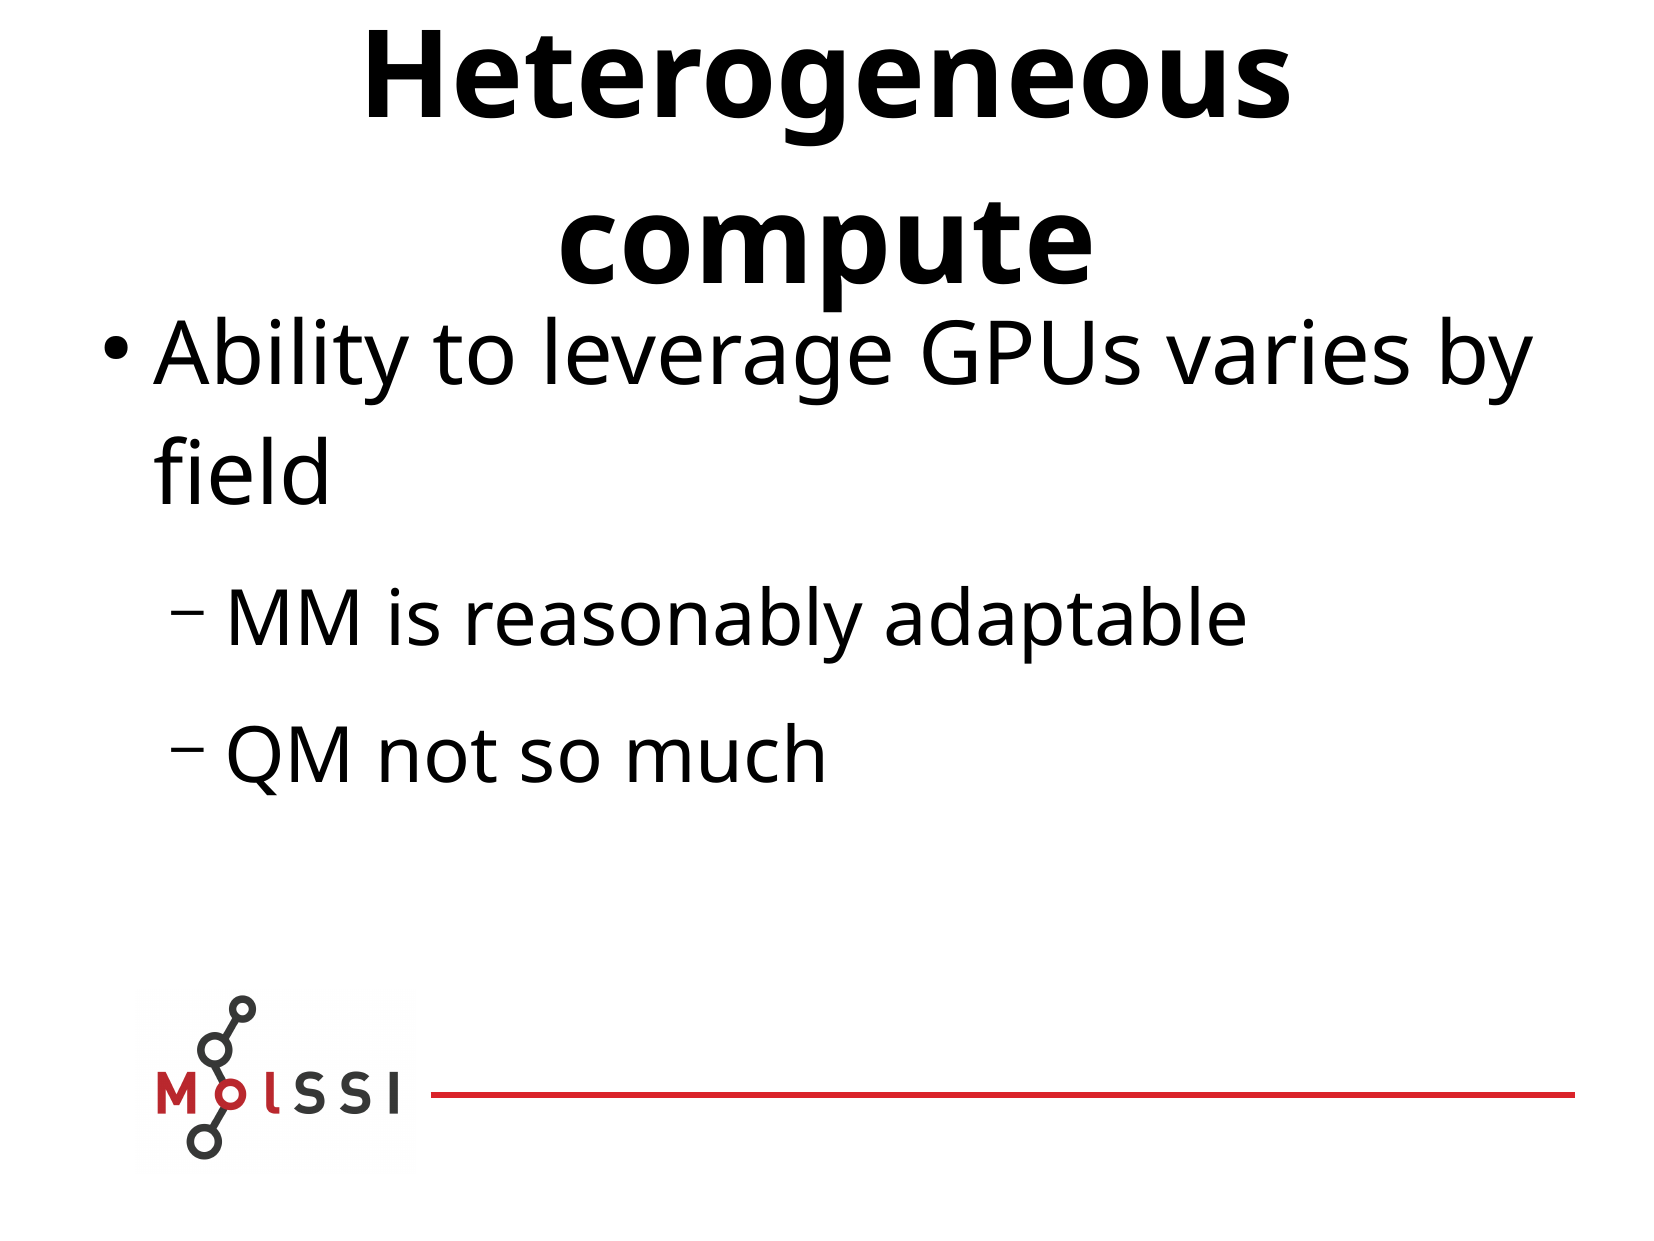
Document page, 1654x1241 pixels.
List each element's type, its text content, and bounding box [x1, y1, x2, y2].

title Heterogeneous compute [82, 49, 1571, 257]
list Ability to leverage GPUs varies by field MM is reasonably adaptable QM not so much [82, 290, 1571, 991]
picture [135, 991, 416, 1174]
